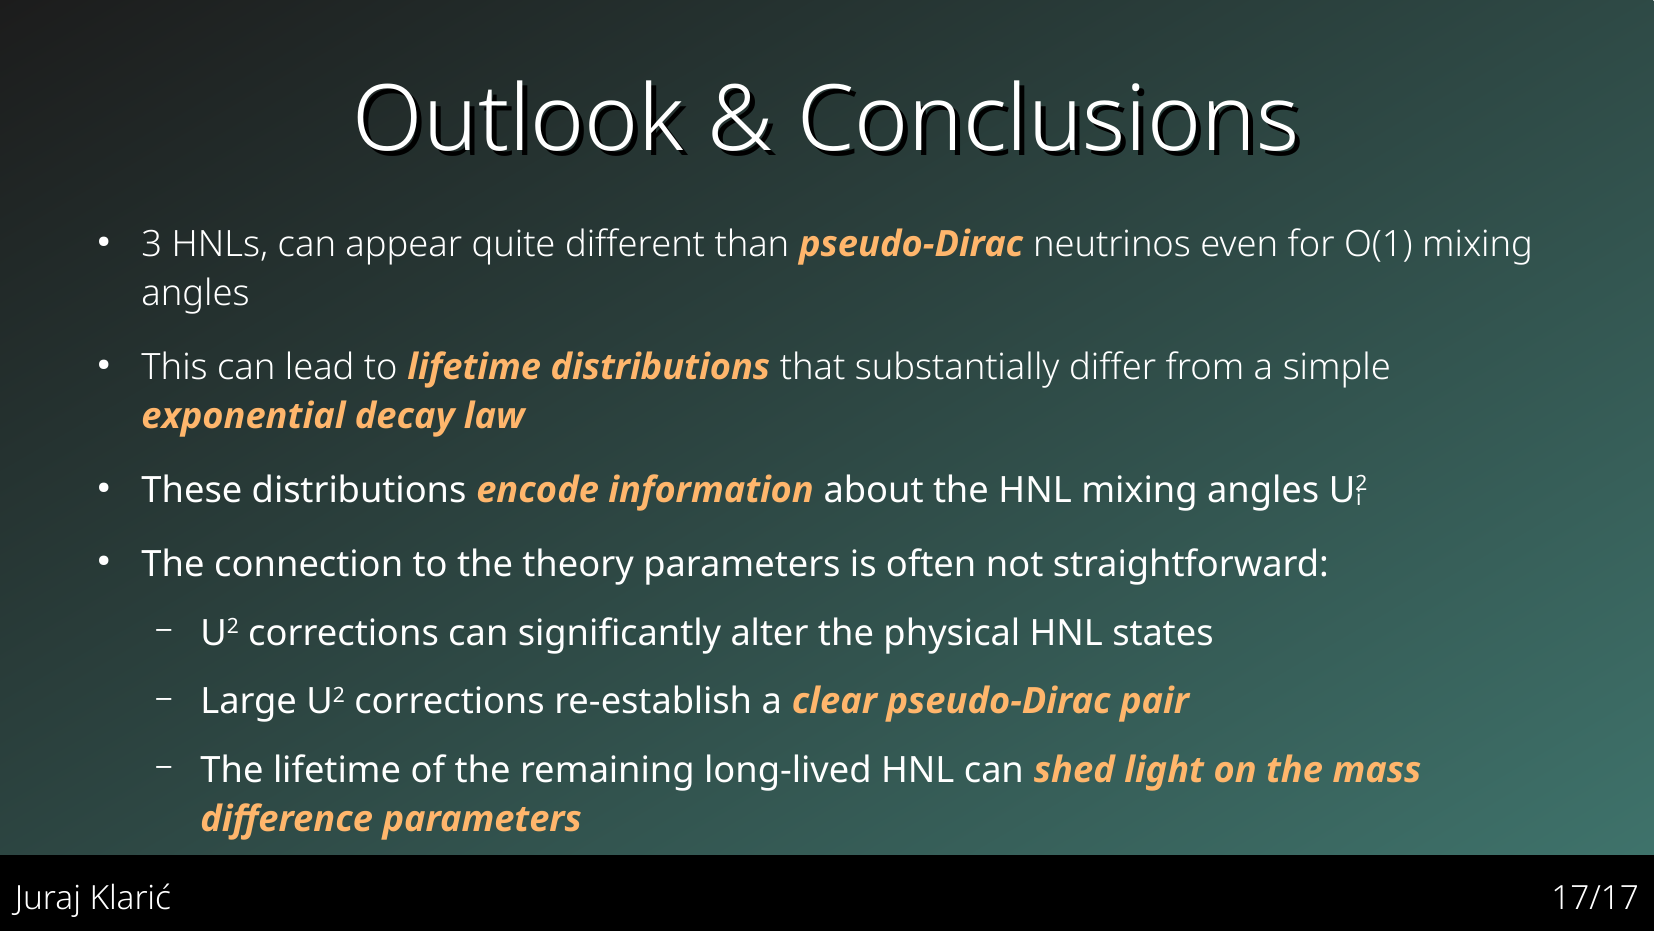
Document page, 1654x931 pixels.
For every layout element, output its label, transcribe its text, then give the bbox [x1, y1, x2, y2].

list 3 HNLs, can appear quite different than pseudo-Dirac neutrinos even for O(1) mixing angles This can lead to lifetime distributions that substantially differ from a simple exponential decay law These distributions encode information about the HNL mixing angles U2 i The connection to the theory parameters is often not straightforward: U2 corrections can significantly alter the physical HNL states Large U2 corrections re-establish a clear pseudo-Dirac pair The lifetime of the remaining long-lived HNL can shed light on the mass difference parameters [82, 217, 1571, 847]
title Outlook & Conclusions [82, 37, 1571, 193]
